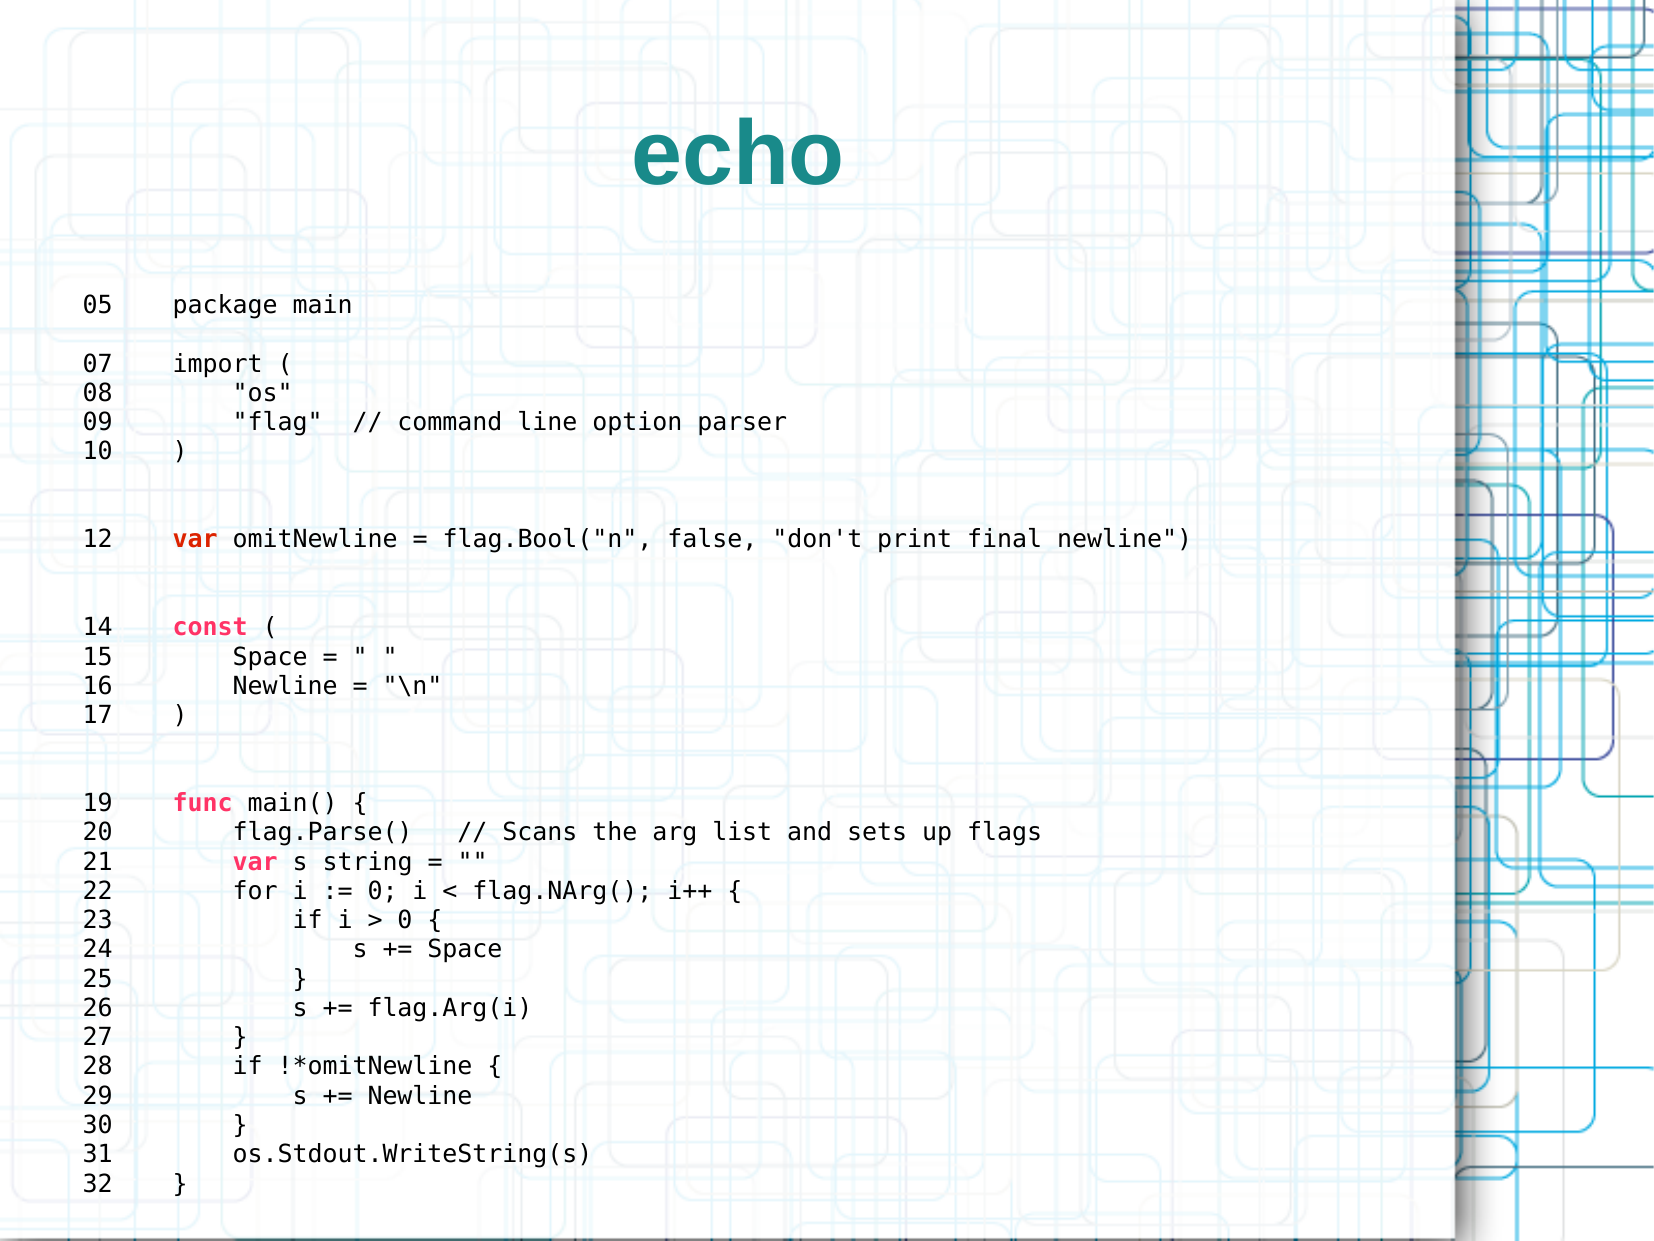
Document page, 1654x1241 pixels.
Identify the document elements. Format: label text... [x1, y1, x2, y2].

picture [0, 0, 1654, 1241]
list 05 package main 07 import ( 08 "os" 09 "flag" // command line option parser 10 ) 12 var omitNewline = flag.Bool("n", false, "don't print final newline") 14 const ( 15 Space = " " 16 Newline = "\n" 17 ) 19 func main() { 20 flag.Parse() // Scans the arg list and sets up flags 21 var s string = "" 22 for i := 0; i < flag.NArg(); i++ { 23 if i > 0 { 24 s += Space 25 } 26 s += flag.Arg(i) 27 } 28 if !*omitNewline { 29 s += Newline 30 } 31 os.Stdout.WriteString(s) 32 } [82, 290, 1418, 1199]
title echo [59, 49, 1418, 257]
